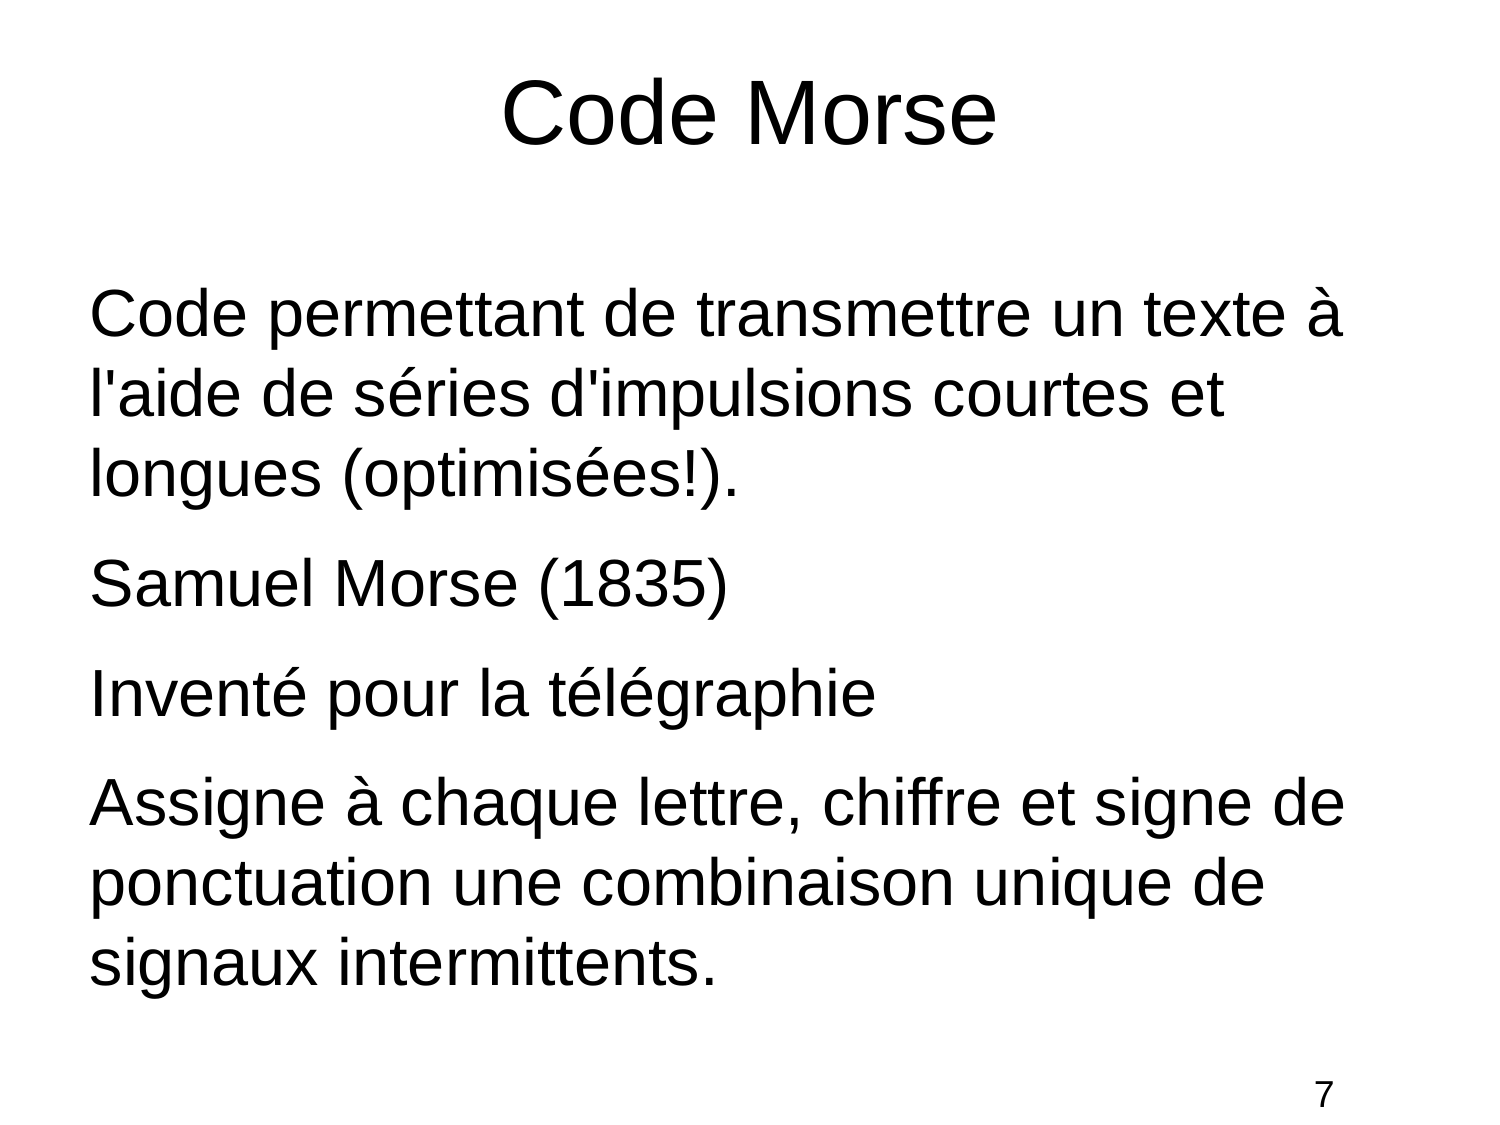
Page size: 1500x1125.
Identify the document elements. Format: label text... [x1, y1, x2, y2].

title Code Morse [75, 45, 1425, 233]
list Code permettant de transmettre un texte à l'aide de séries d'impulsions courtes et longues (optimisées!). Samuel Morse (1835) Inventé pour la télégraphie Assigne à chaque lettre, chiffre et signe de ponctuation une combinaison unique de signaux intermittents. [75, 262, 1425, 1020]
